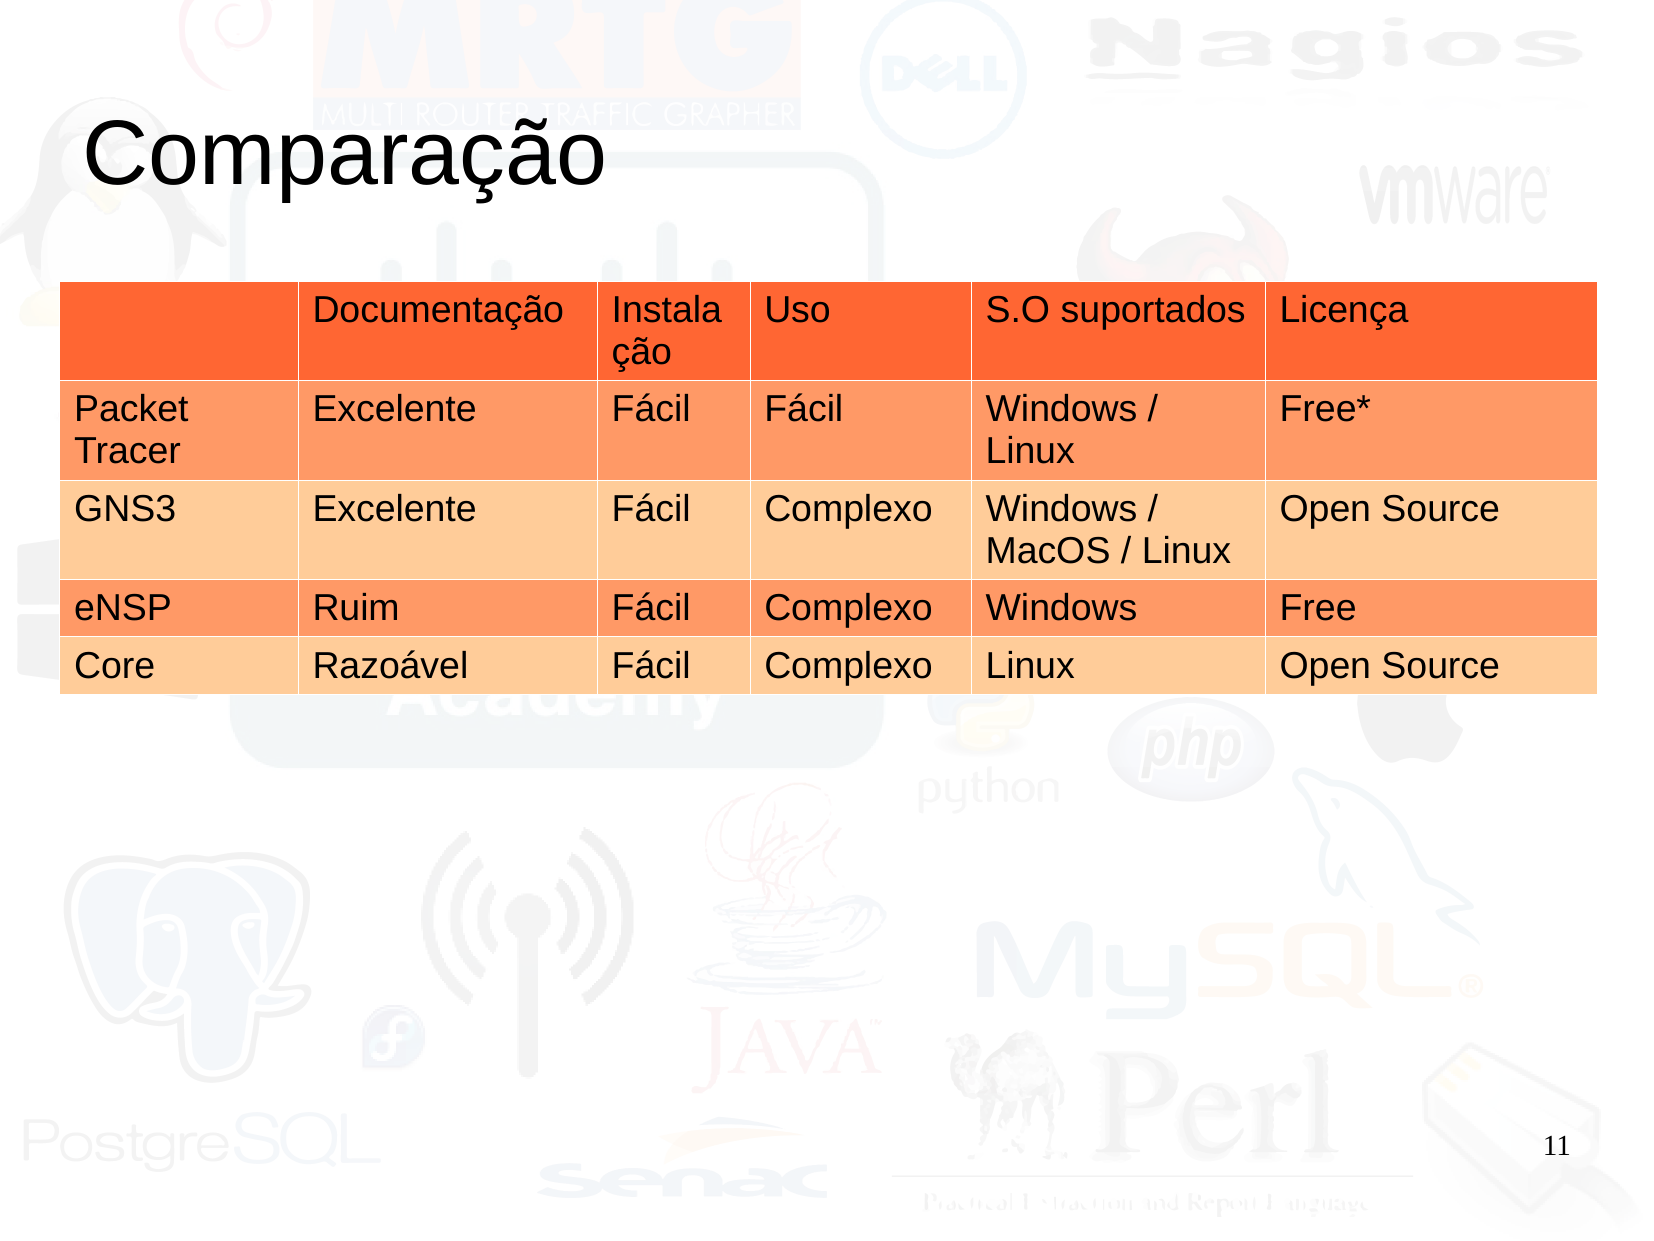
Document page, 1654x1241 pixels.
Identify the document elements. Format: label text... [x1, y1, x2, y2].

table_cell GNS3 [60, 481, 298, 579]
table_cell Windows / Linux [972, 381, 1265, 480]
table_cell Fácil [598, 381, 750, 480]
table_cell Free [1266, 580, 1597, 636]
table_cell Complexo [751, 580, 971, 636]
picture [0, 0, 1654, 1241]
table_cell Complexo [751, 637, 971, 694]
table_cell Razoável [299, 637, 597, 694]
table_cell eNSP [60, 580, 298, 636]
table_cell Fácil [598, 580, 750, 636]
table_cell Excelente [299, 481, 597, 579]
table_cell Windows [972, 580, 1265, 636]
table_cell Linux [972, 637, 1265, 694]
table_header Licença [1266, 282, 1597, 380]
table_cell Excelente [299, 381, 597, 480]
table_header [60, 282, 298, 380]
table_header Instalação [598, 282, 750, 380]
table_cell Windows / MacOS / Linux [972, 481, 1265, 579]
table_cell Fácil [598, 637, 750, 694]
table_cell Complexo [751, 481, 971, 579]
table_cell Open Source [1266, 481, 1597, 579]
table_cell Open Source [1266, 637, 1597, 694]
title Comparação [82, 49, 1571, 257]
table_header S.O suportados [972, 282, 1265, 380]
table_cell Core [60, 637, 298, 694]
table_cell Fácil [598, 481, 750, 579]
table_header Documentação [299, 282, 597, 380]
table_cell Packet Tracer [60, 381, 298, 480]
table_cell Fácil [751, 381, 971, 480]
table_header Uso [751, 282, 971, 380]
table_cell Free* [1266, 381, 1597, 480]
table_cell Ruim [299, 580, 597, 636]
